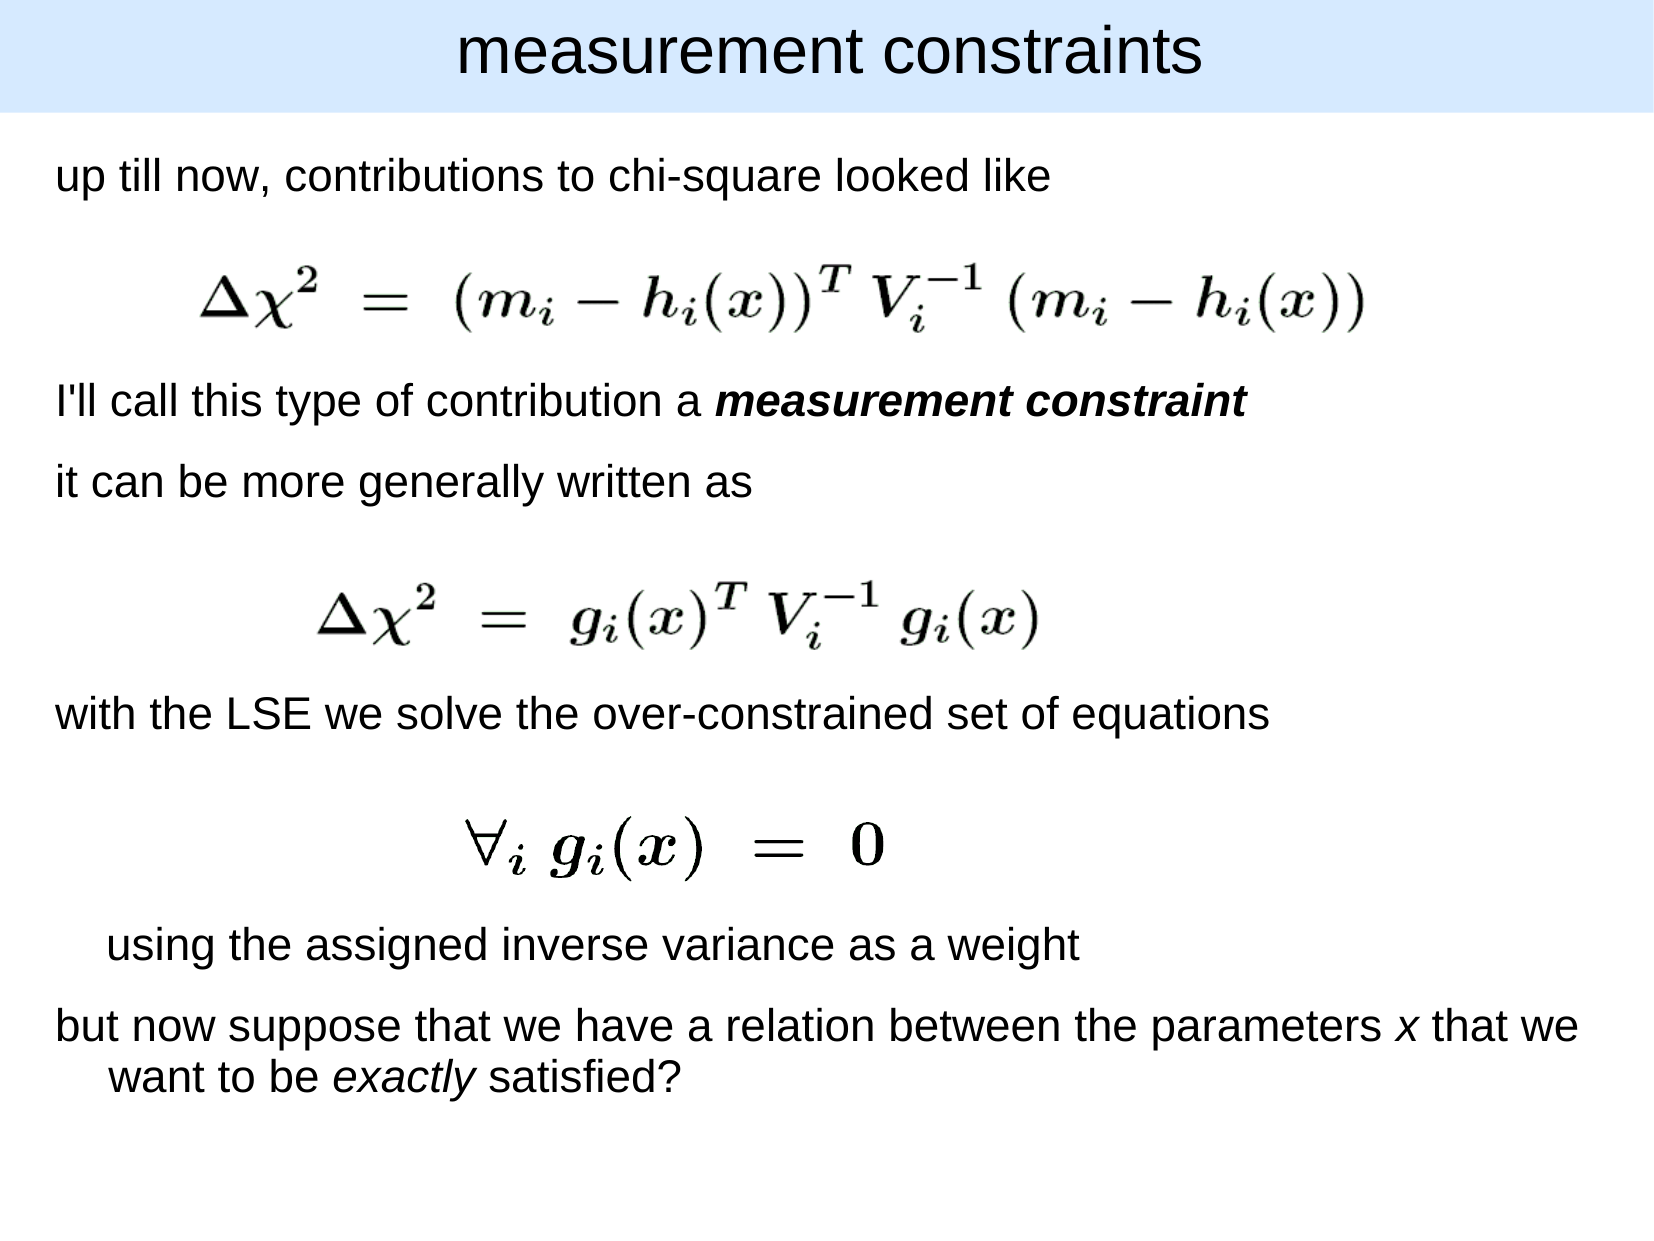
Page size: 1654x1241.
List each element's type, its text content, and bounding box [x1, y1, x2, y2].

list using the assigned inverse variance as a weight but now suppose that we have a relation between the parameters x that we want to be exactly satisfied? [37, 918, 1613, 1153]
picture [450, 799, 901, 901]
list I'll call this type of contribution a measurement constraint it can be more generally written as [37, 375, 1613, 542]
list up till now, contributions to chi-square looked like [37, 150, 1613, 219]
picture [300, 565, 1051, 676]
list with the LSE we solve the over-constrained set of equations [37, 688, 1613, 788]
title measurement constraints [86, 0, 1576, 100]
picture [187, 242, 1388, 365]
